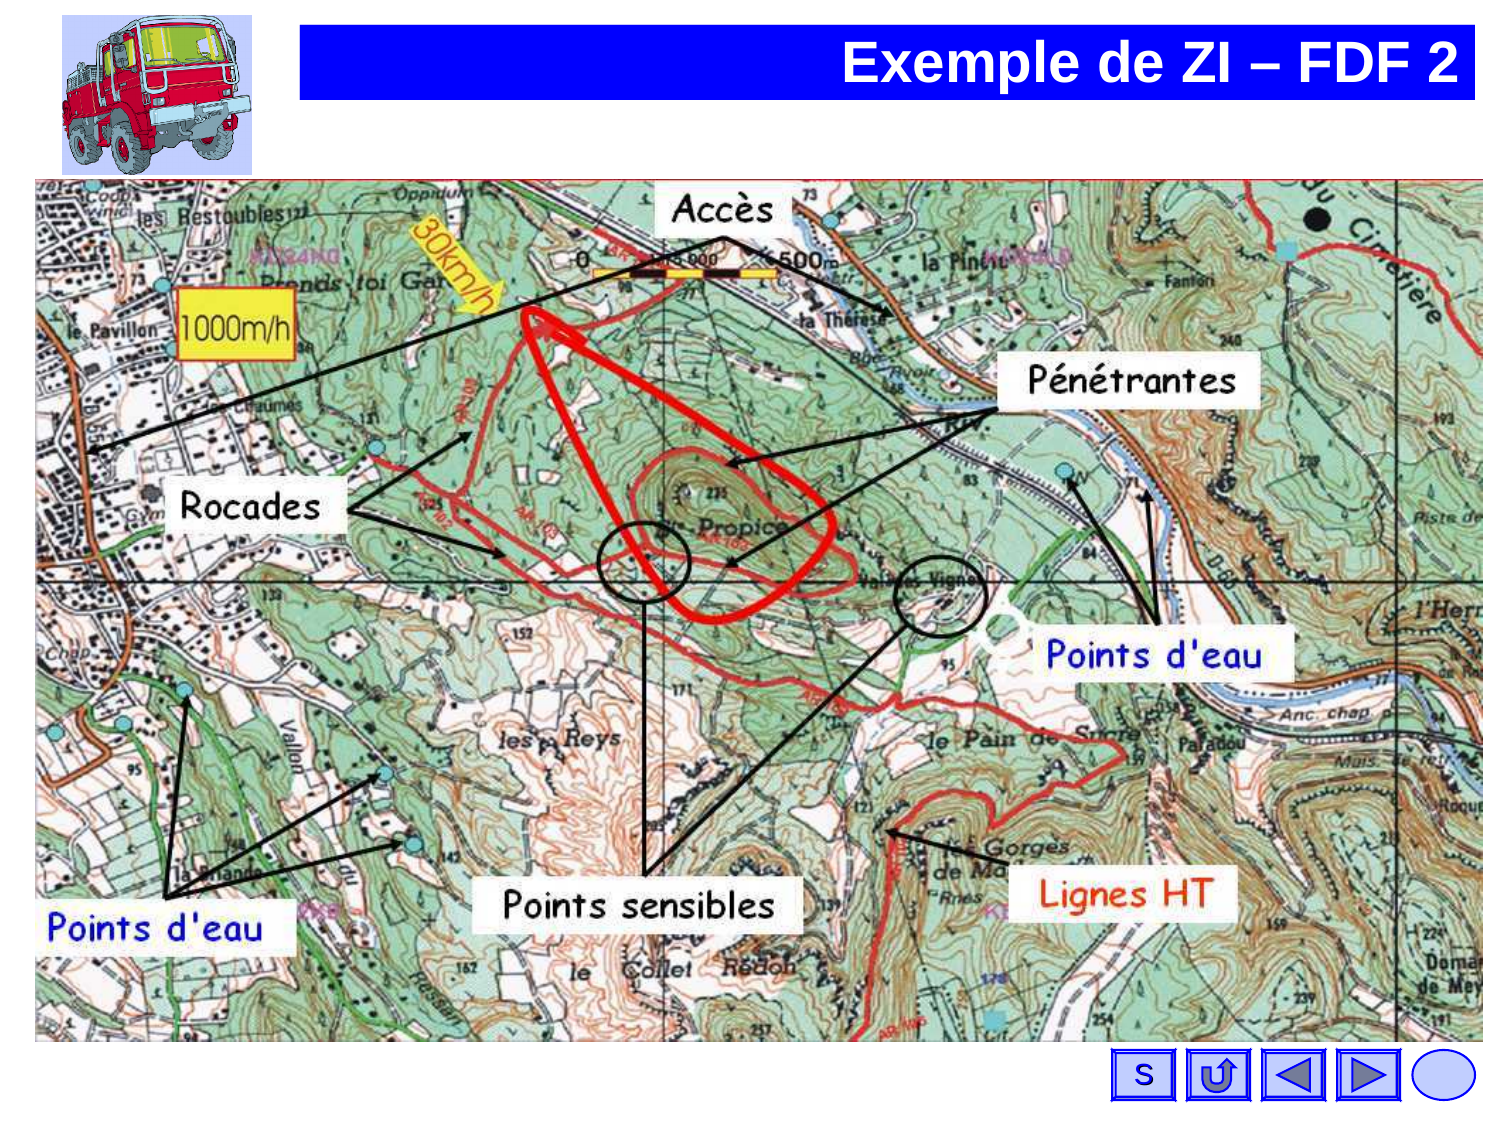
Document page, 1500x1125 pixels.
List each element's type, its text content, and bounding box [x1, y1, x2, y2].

text_box [1412, 1049, 1476, 1101]
picture [35, 179, 1483, 1042]
text_box Exemple de ZI – FDF 2 [299, 24, 1475, 100]
